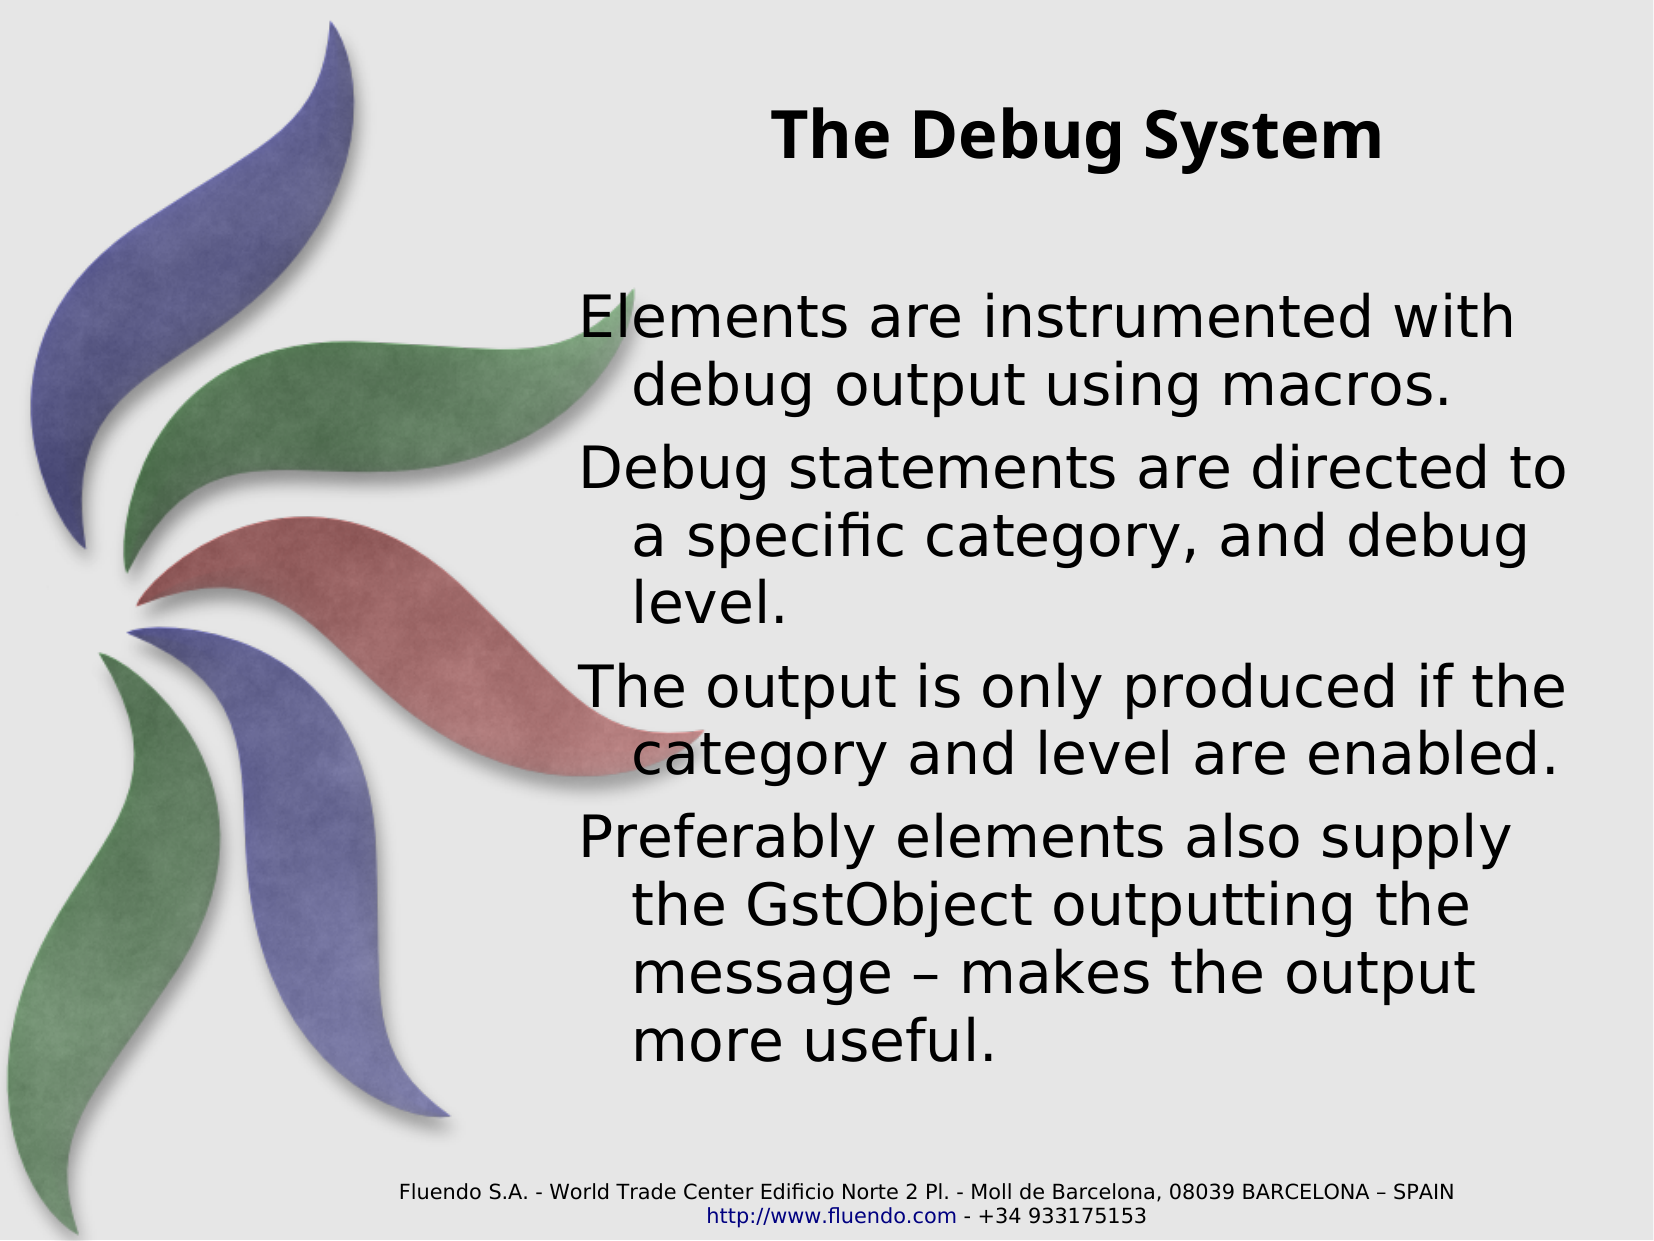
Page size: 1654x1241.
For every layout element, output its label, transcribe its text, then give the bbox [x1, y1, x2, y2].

title The Debug System [561, 59, 1595, 207]
picture [0, 0, 711, 1241]
list Elements are instrumented with debug output using macros. Debug statements are directed to a specific category, and debug level. The output is only produced if the category and level are enabled. Preferably elements also supply the GstObject outputting the message – makes the output more useful. [561, 236, 1595, 1123]
